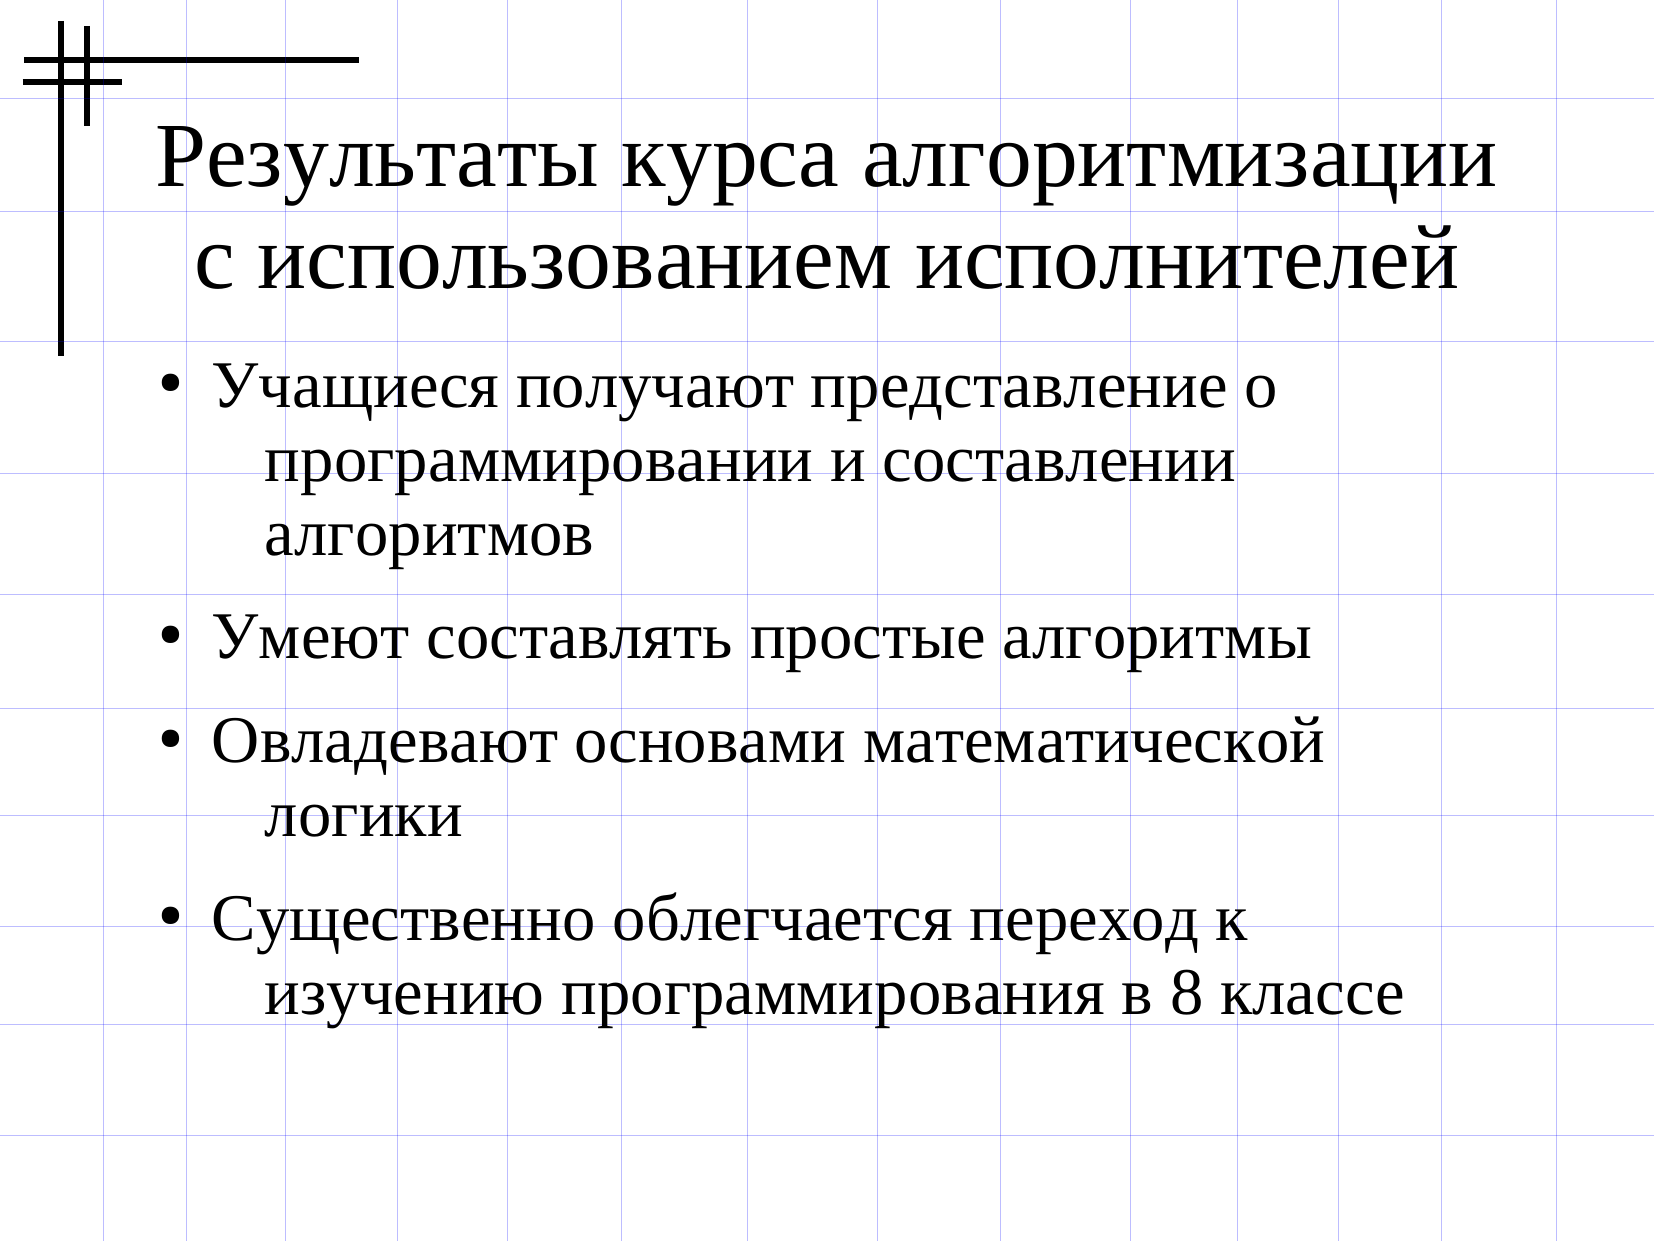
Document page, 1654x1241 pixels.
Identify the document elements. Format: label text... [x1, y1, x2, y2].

list Учащиеся получают представление о программировании и составлении алгоритмов Умеют составлять простые алгоритмы Овладевают основами математической логики Существенно облегчается переход к изучению программирования в 8 классе [123, 347, 1536, 1152]
title Результаты курса алгоритмизации с использованием исполнителей [121, 104, 1534, 308]
